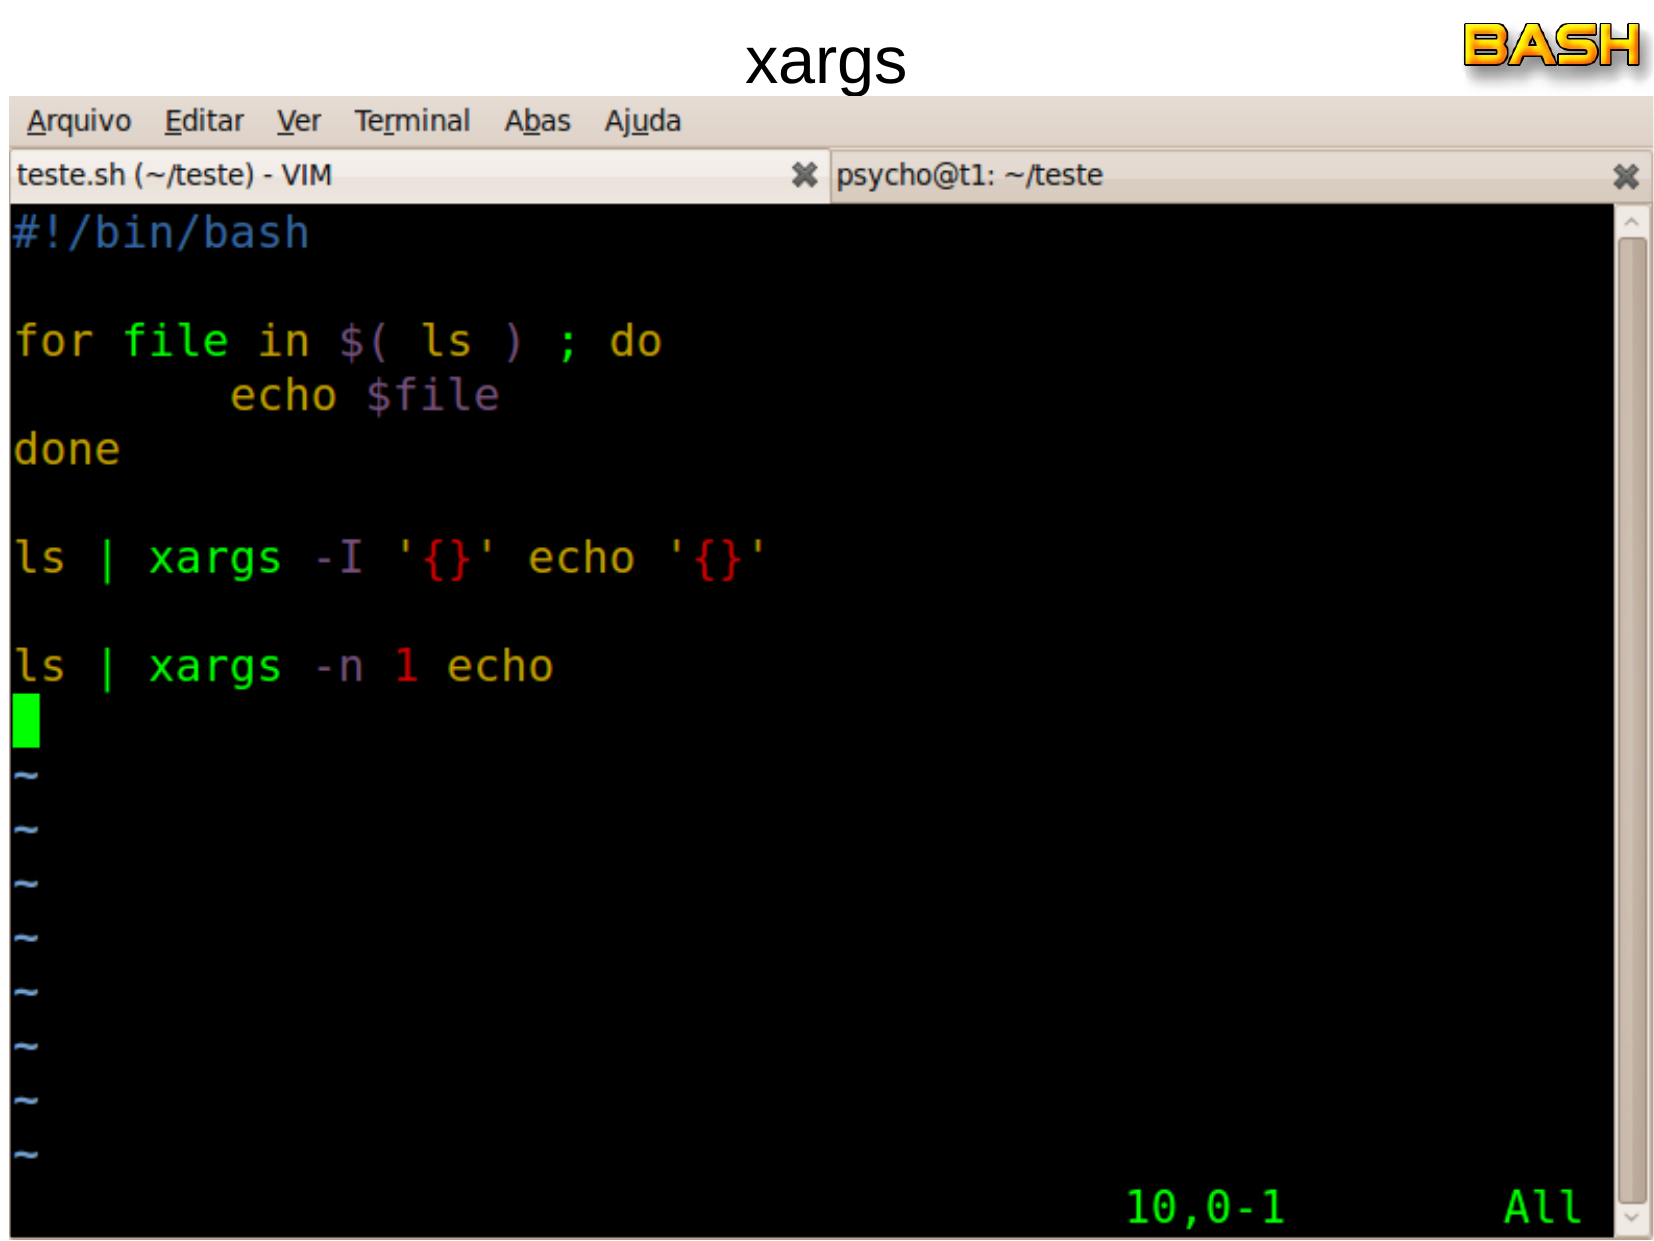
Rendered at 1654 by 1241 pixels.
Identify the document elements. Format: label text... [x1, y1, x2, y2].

title xargs [82, 22, 1571, 96]
picture [9, 0, 1654, 1241]
